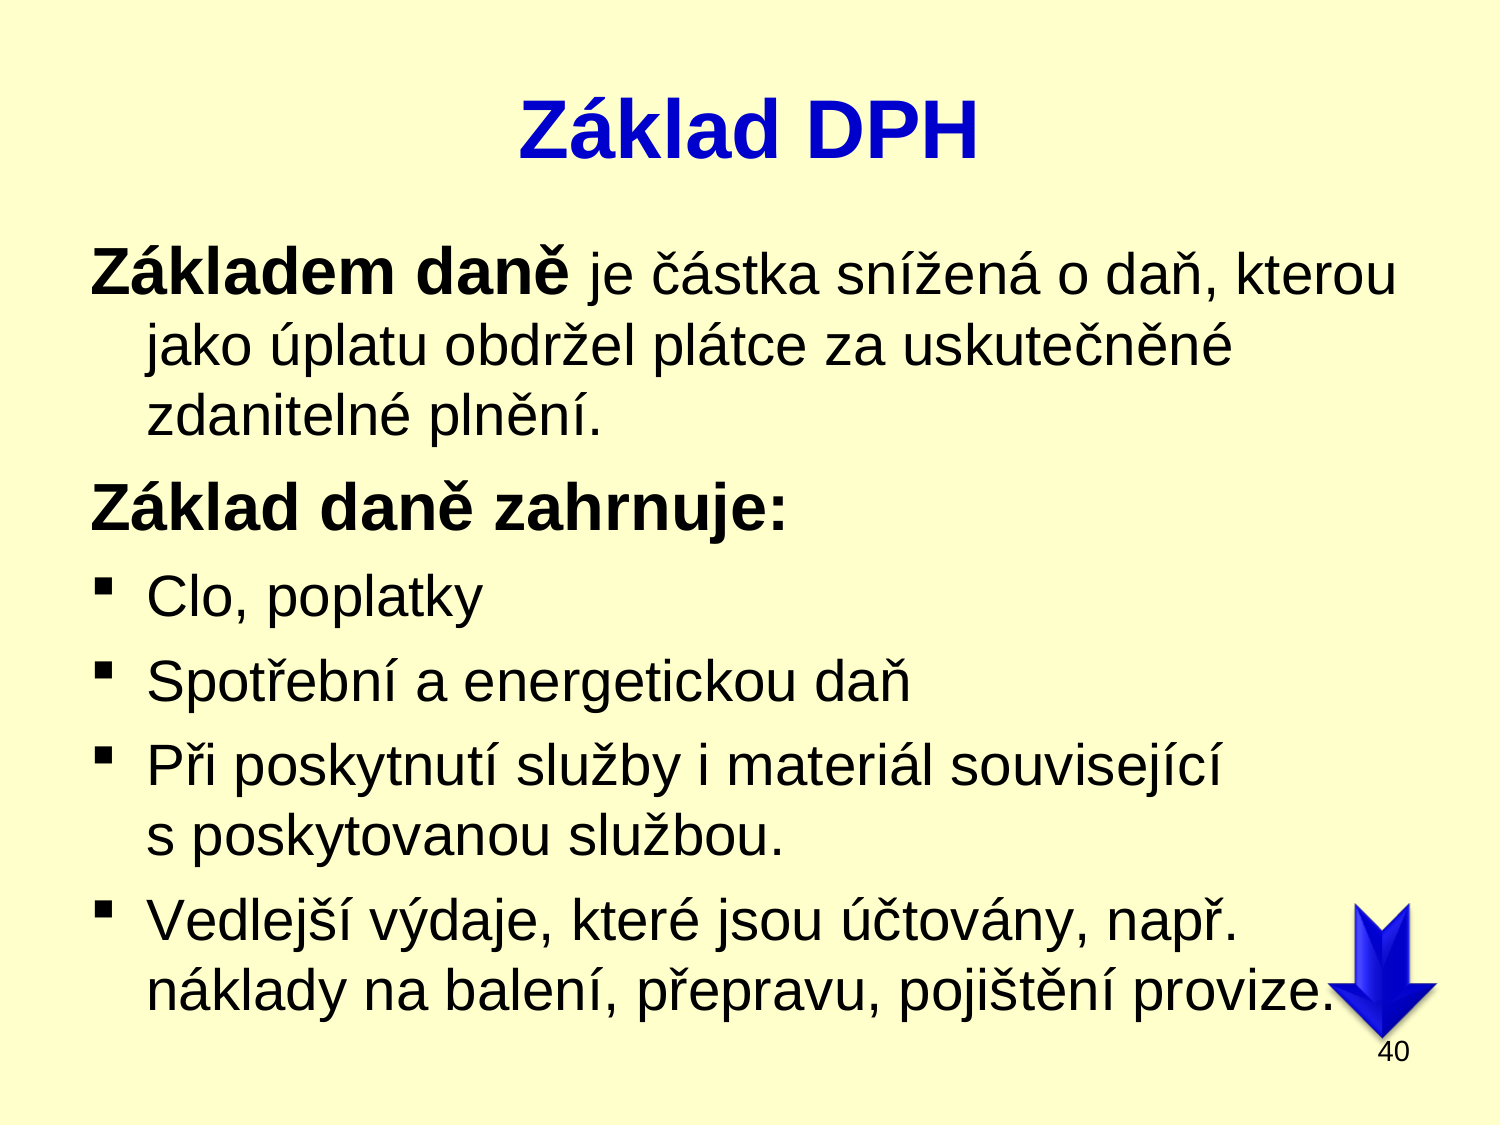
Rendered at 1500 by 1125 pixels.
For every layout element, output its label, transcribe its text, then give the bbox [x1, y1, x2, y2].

text_box <číslo> [1074, 1024, 1426, 1103]
picture [1318, 898, 1447, 1053]
title Základ DPH [75, 66, 1426, 185]
list Základem daně je částka snížená o daň, kterou jako úplatu obdržel plátce za uskutečněné zdanitelné plnění. Základ daně zahrnuje: Clo, poplatky Spotřební a energetickou daň Při poskytnutí služby i materiál související s poskytovanou službou. Vedlejší výdaje, které jsou účtovány, např. náklady na balení, přepravu, pojištění provize. [75, 219, 1426, 1047]
